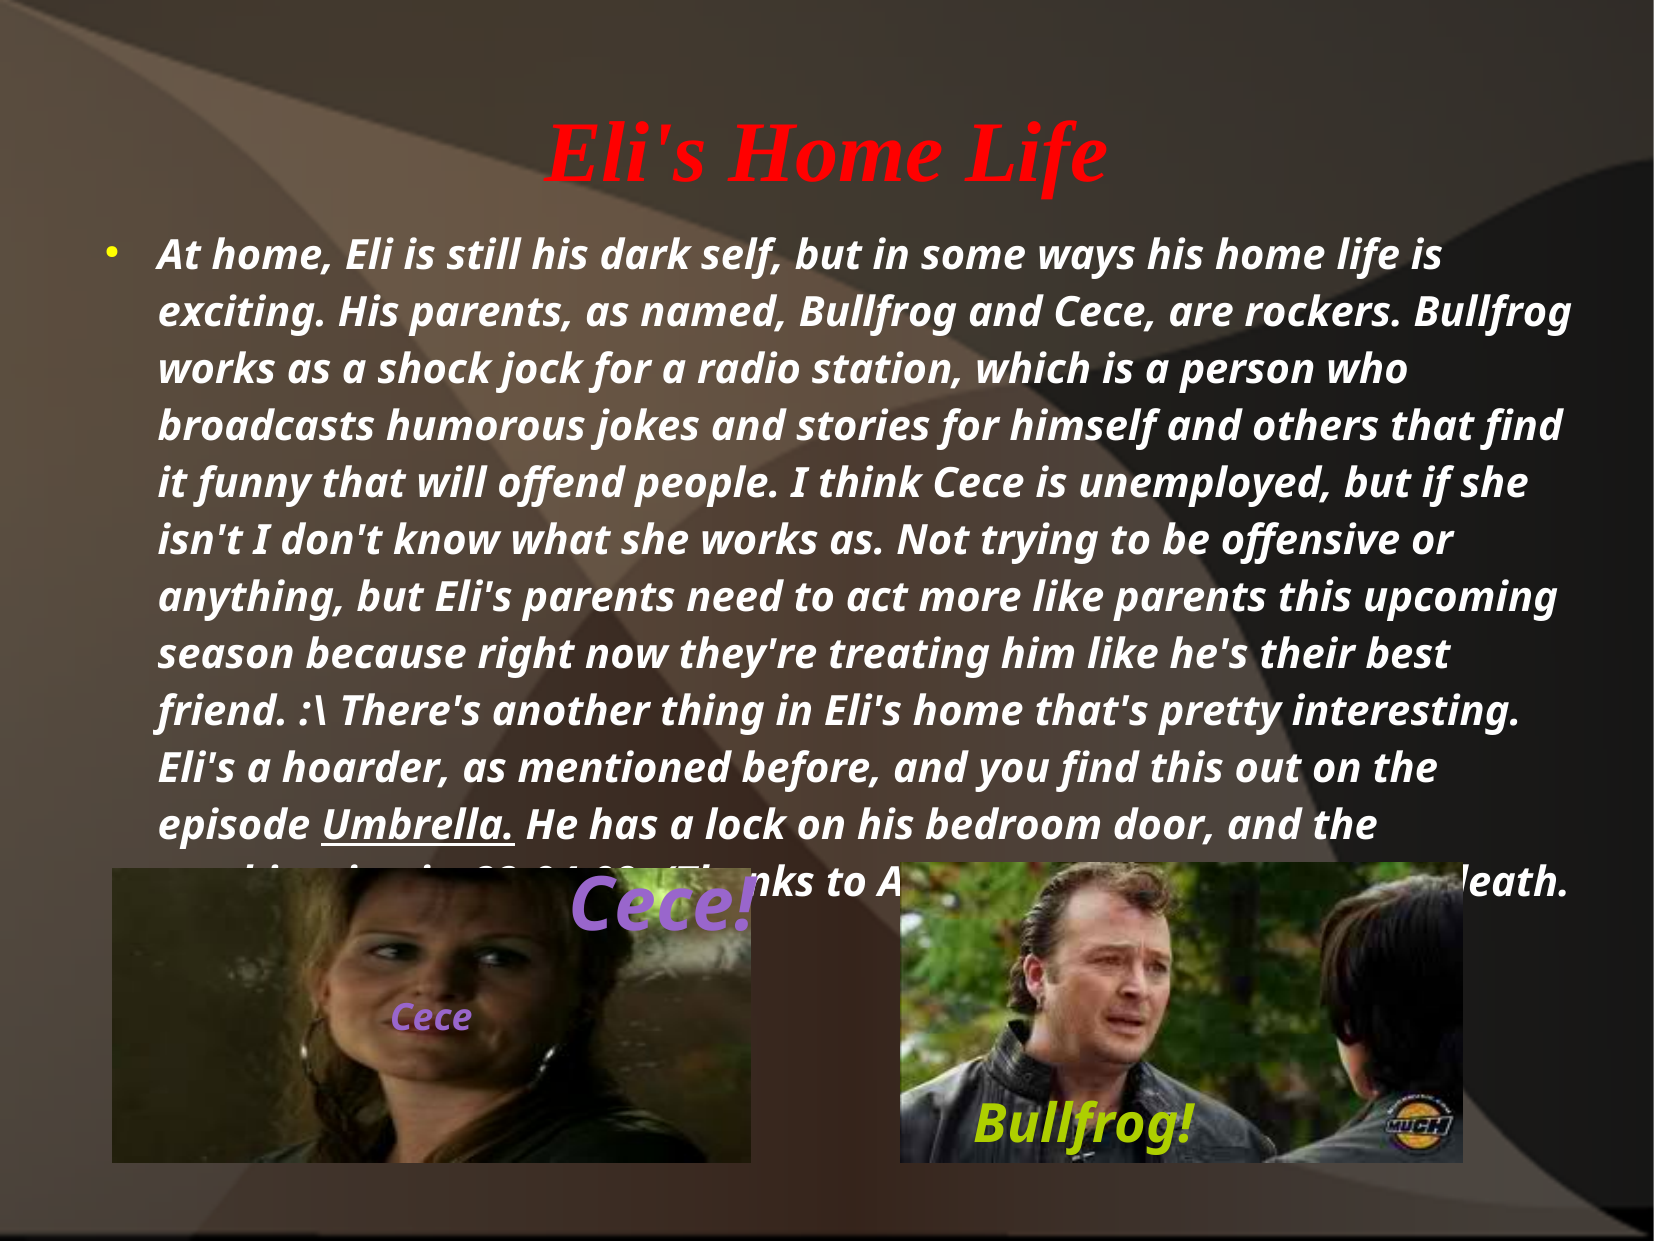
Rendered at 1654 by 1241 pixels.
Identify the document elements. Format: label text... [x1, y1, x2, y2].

text_box Cece! [553, 842, 763, 979]
list At home, Eli is still his dark self, but in some ways his home life is exciting. His parents, as named, Bullfrog and Cece, are rockers. Bullfrog works as a shock jock for a radio station, which is a person who broadcasts humorous jokes and stories for himself and others that find it funny that will offend people. I think Cece is unemployed, but if she isn't I don't know what she works as. Not trying to be offensive or anything, but Eli's parents need to act more like parents this upcoming season because right now they're treating him like he's their best friend. :\ There's another thing in Eli's home that's pretty interesting. Eli's a hoarder, as mentioned before, and you find this out on the episode Umbrella. He has a lock on his bedroom door, and the combination is: 22-04-09. (Thanks to Adam!=D) The date of Julia's death. [86, 225, 1576, 890]
title Eli's Home Life [82, 49, 1571, 257]
text_box Bullfrog! [959, 1076, 1201, 1163]
picture [0, 0, 1654, 1241]
